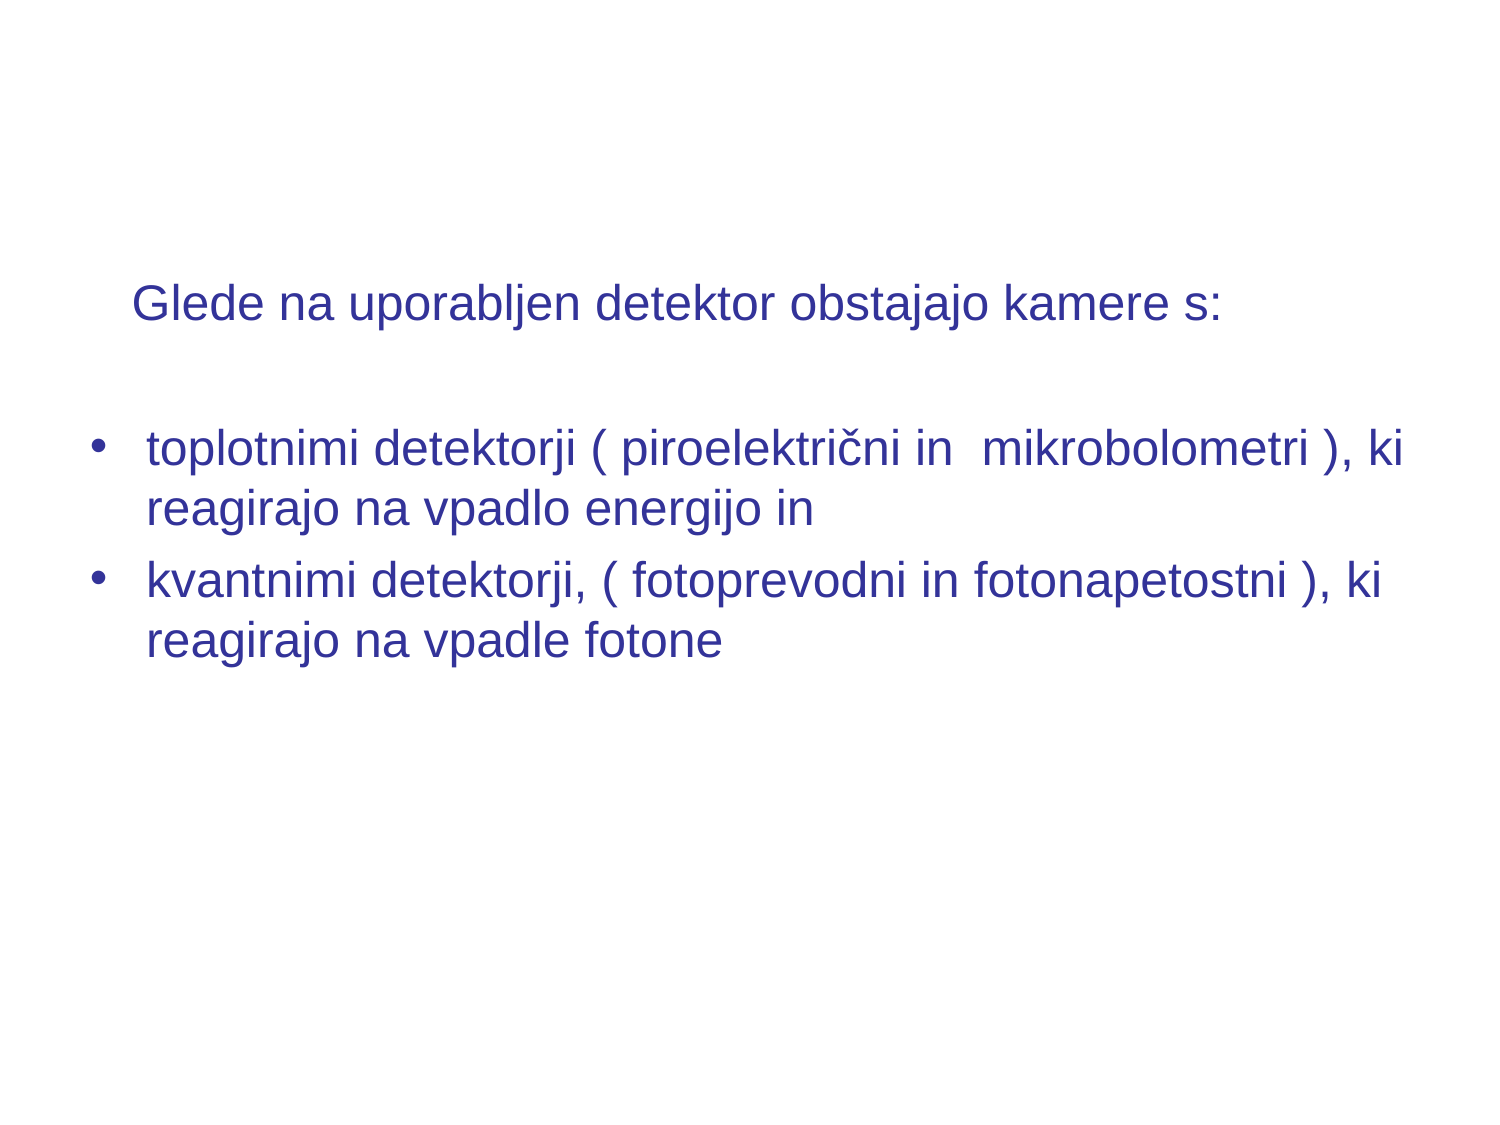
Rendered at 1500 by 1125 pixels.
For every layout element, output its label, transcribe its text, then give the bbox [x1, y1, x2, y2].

list Glede na uporabljen detektor obstajajo kamere s: toplotnimi detektorji ( piroelektrični in mikrobolometri ), ki reagirajo na vpadlo energijo in kvantnimi detektorji, ( fotoprevodni in fotonapetostni ), ki reagirajo na vpadle fotone [75, 262, 1426, 1006]
